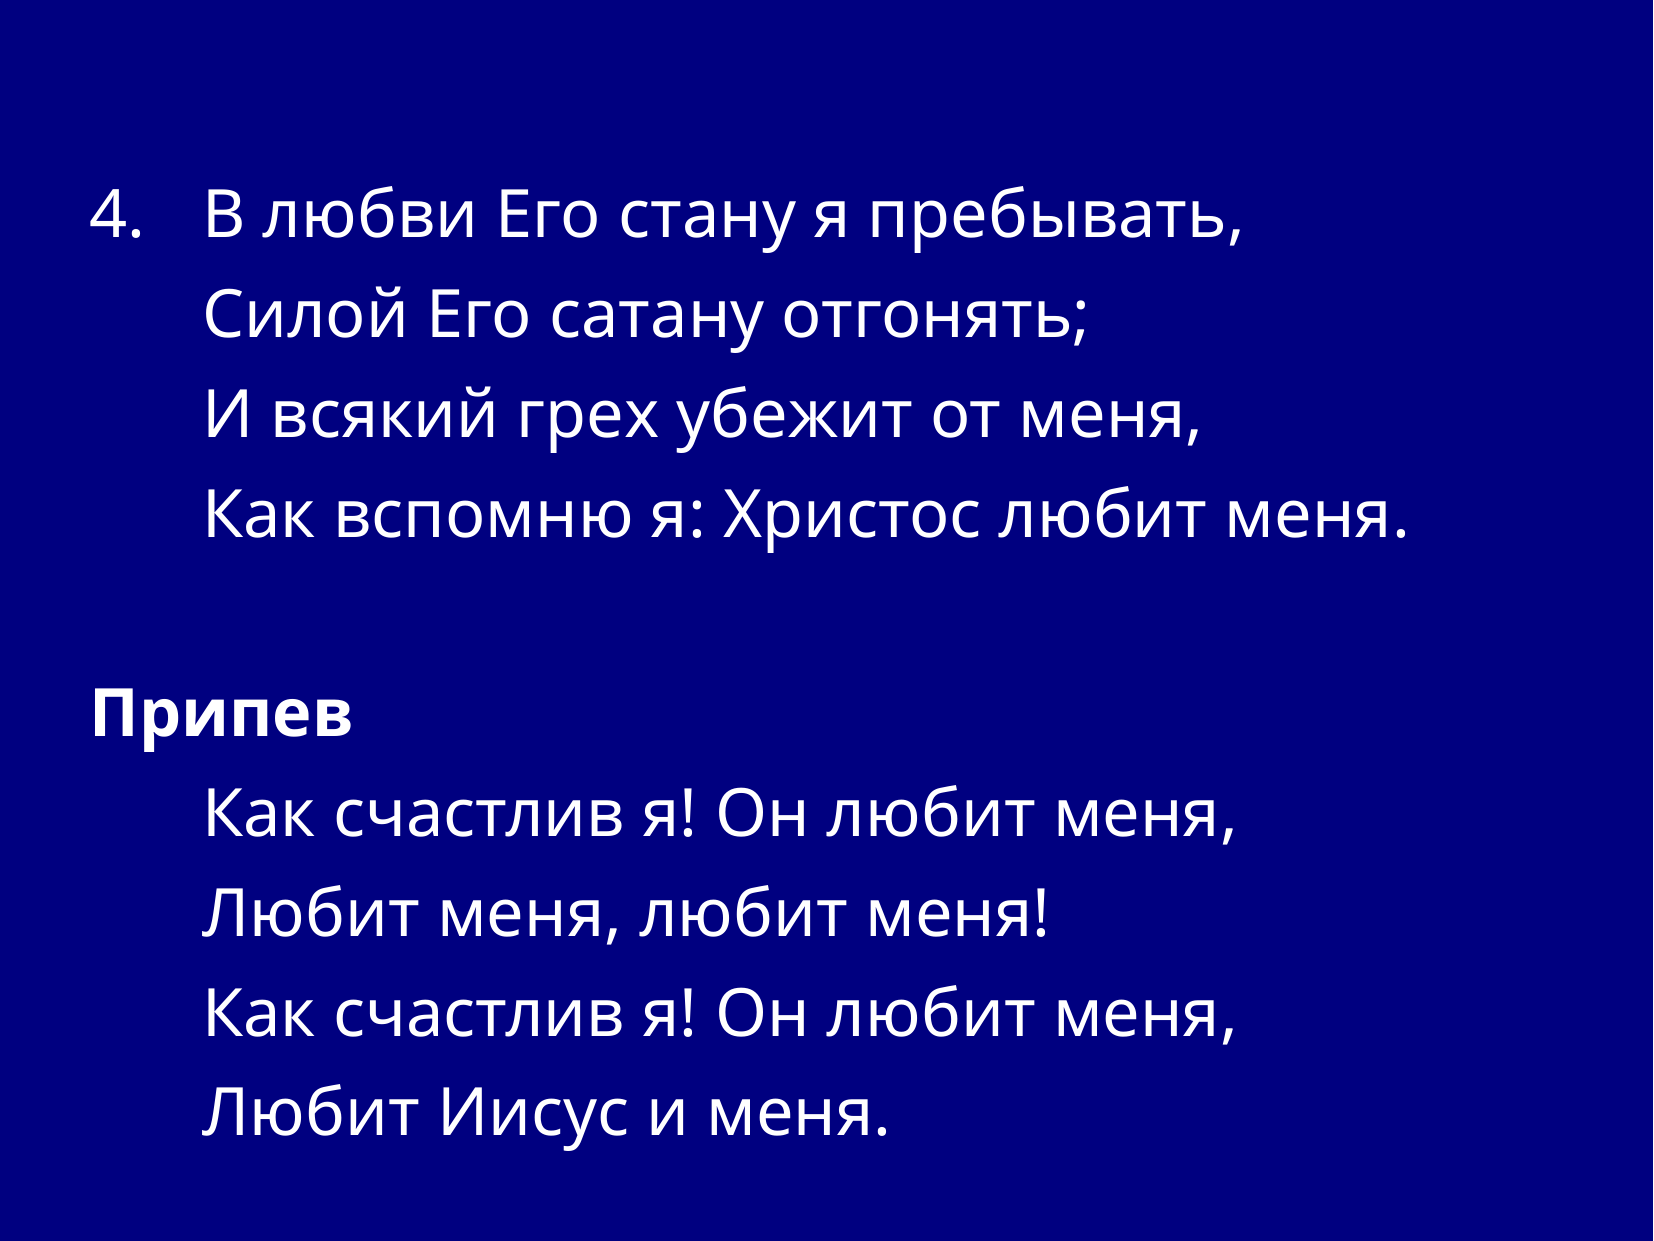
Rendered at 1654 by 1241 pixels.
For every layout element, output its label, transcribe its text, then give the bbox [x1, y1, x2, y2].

text_box 4. В любви Его стану я пребывать, Силой Его сатану отгонять; И всякий грех убежит от меня, Как вспомню я: Христос любит меня. Припев Как счастлив я! Он любит меня, Любит меня, любит меня! Как счастлив я! Он любит меня, Любит Иисус и меня. [75, 150, 1576, 1163]
